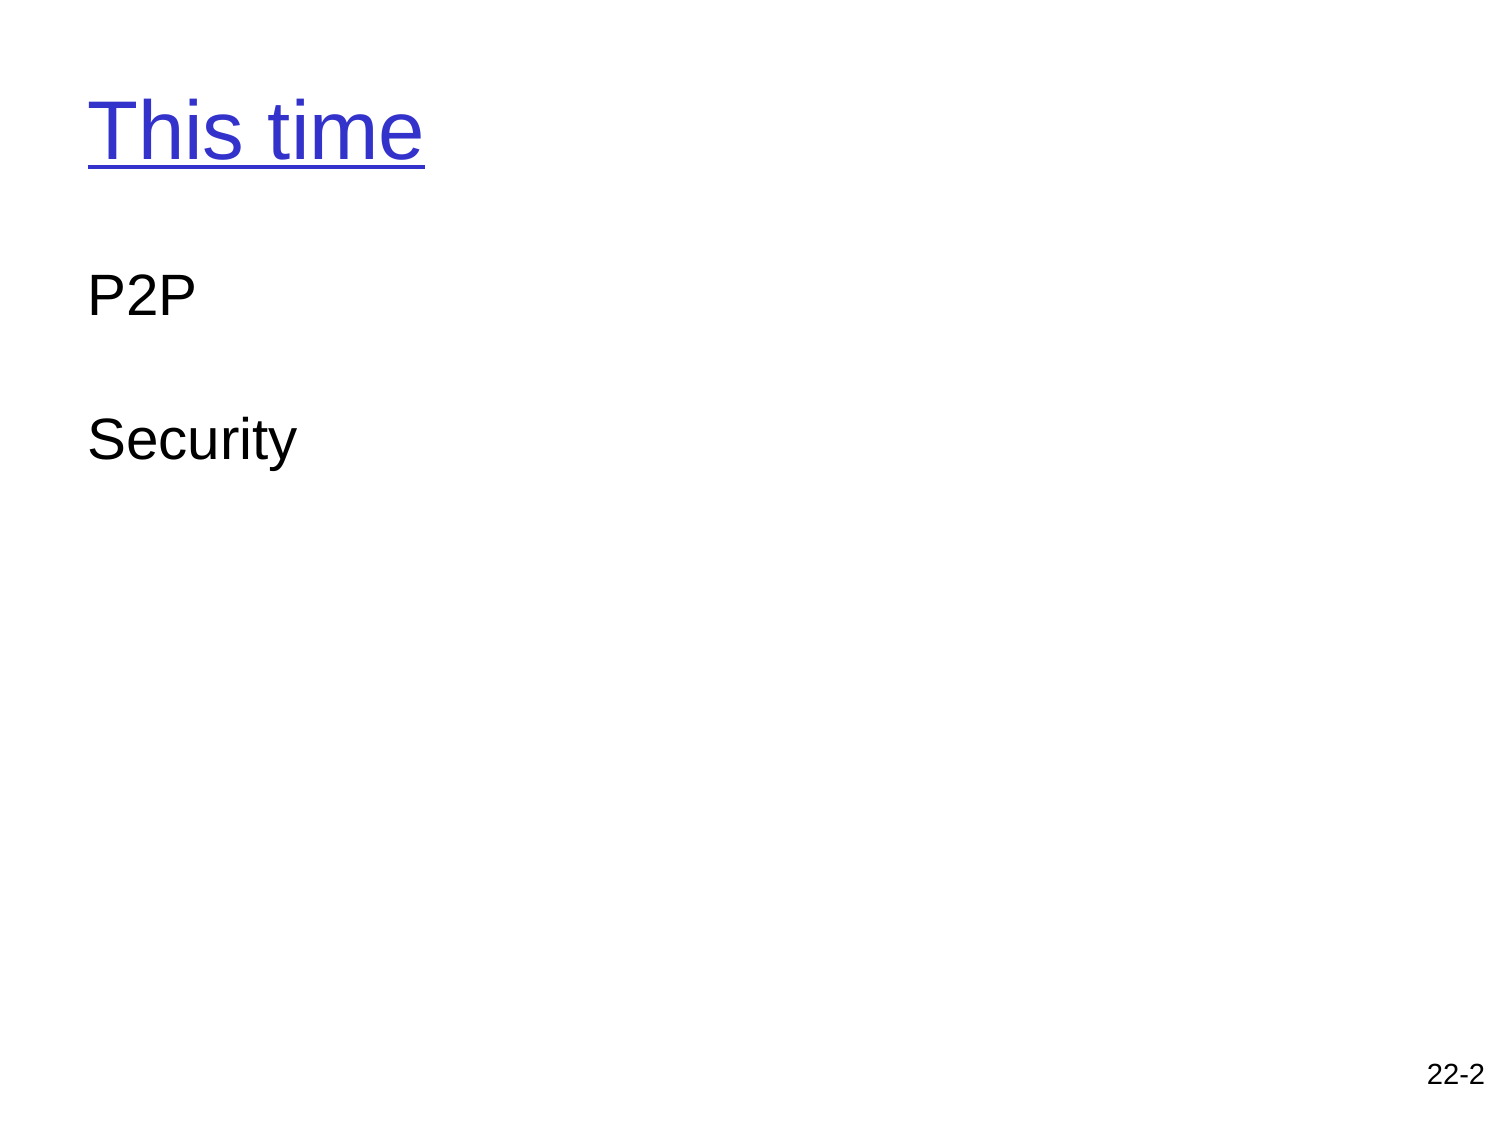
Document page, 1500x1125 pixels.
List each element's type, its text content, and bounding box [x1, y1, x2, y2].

title This time [87, 23, 1363, 239]
list P2P Security [87, 262, 1363, 1026]
